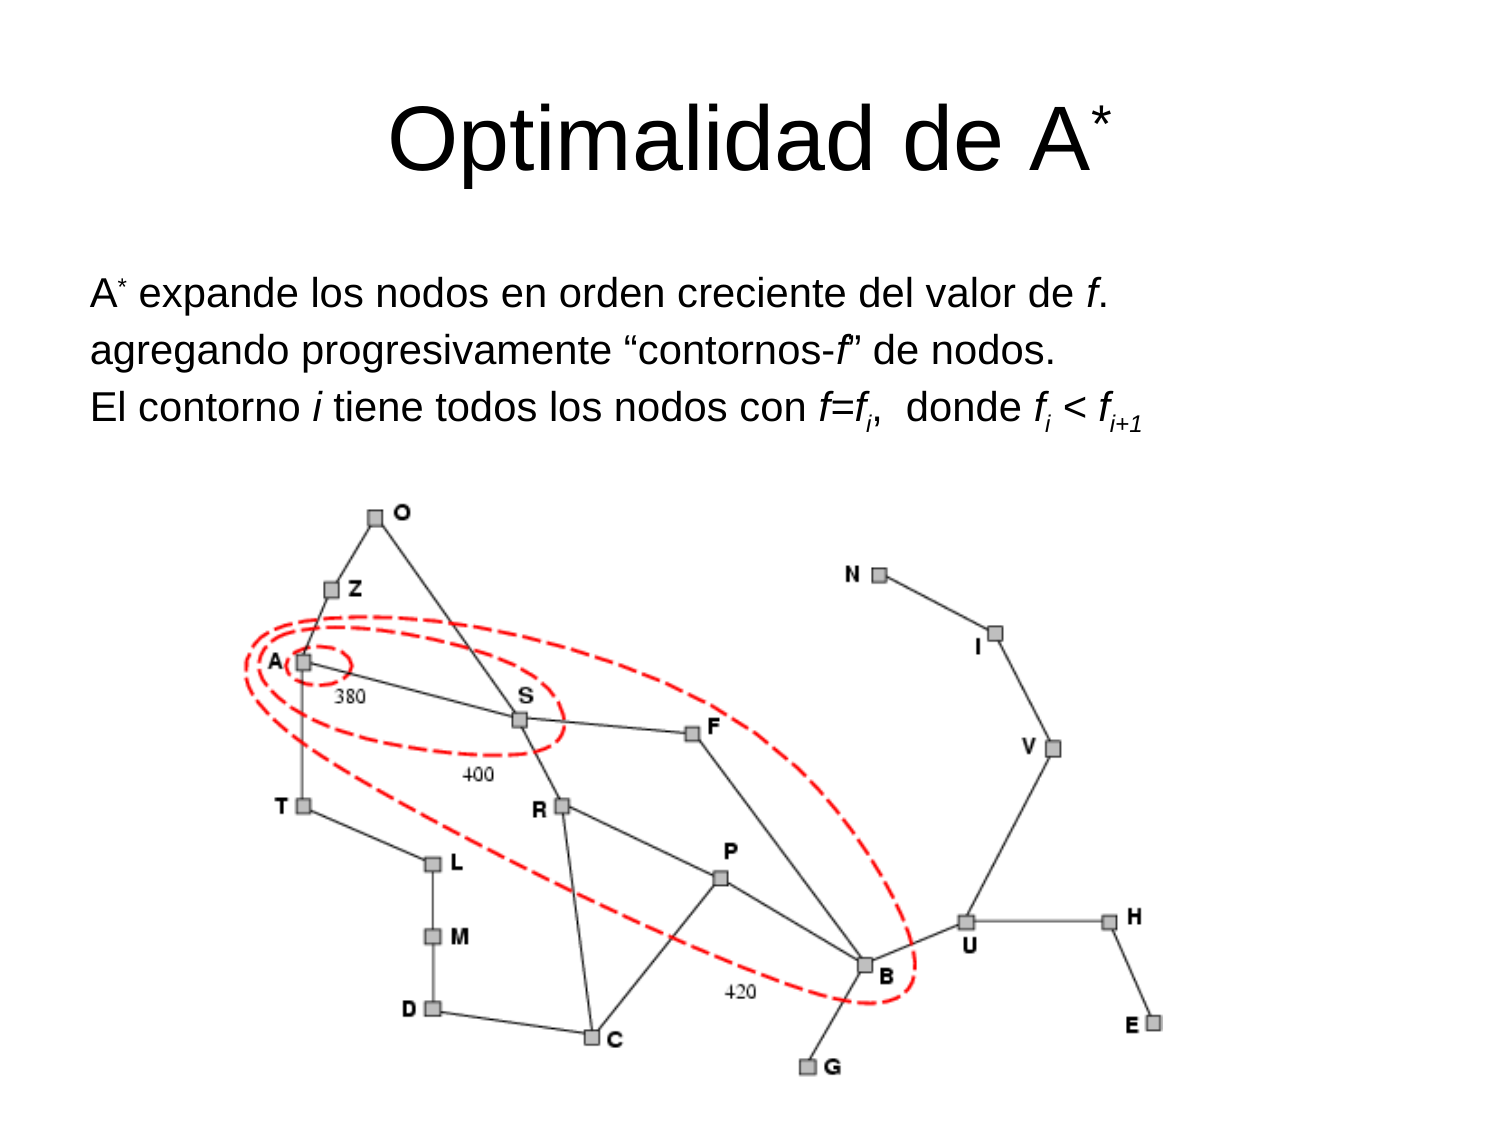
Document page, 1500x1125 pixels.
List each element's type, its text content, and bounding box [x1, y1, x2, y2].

list A* expande los nodos en orden creciente del valor de f. agregando progresivamente “contornos-f” de nodos. El contorno i tiene todos los nodos con f=fi, donde fi < fi+1 [75, 262, 1426, 1006]
title Optimalidad de A* [75, 45, 1426, 233]
picture [237, 499, 1163, 1086]
